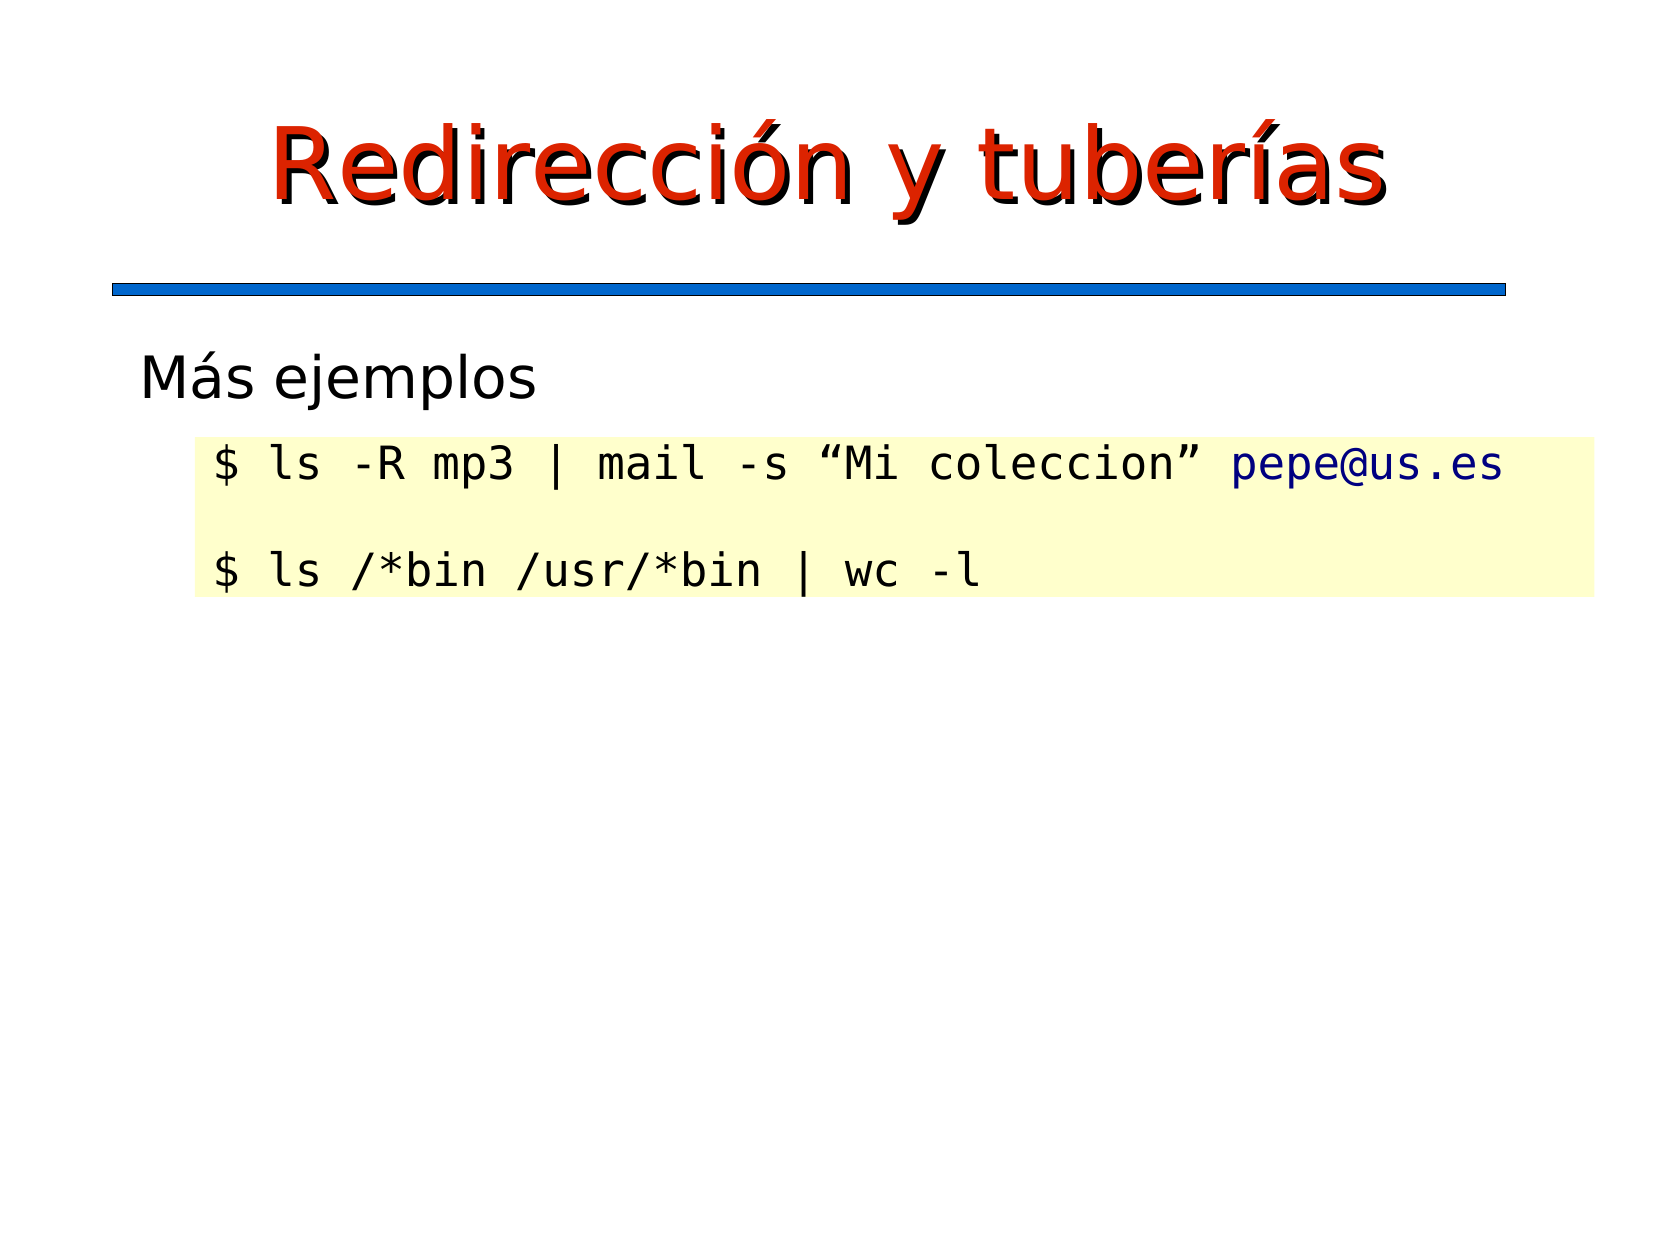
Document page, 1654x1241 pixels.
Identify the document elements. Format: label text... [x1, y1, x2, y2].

list Más ejemplos [121, 344, 1534, 1127]
text_box $ ls -R mp3 | mail -s “Mi coleccion” pepe@us.es $ ls /*bin /usr/*bin | wc -l [194, 437, 1595, 597]
title Redirección y tuberías [121, 61, 1534, 269]
